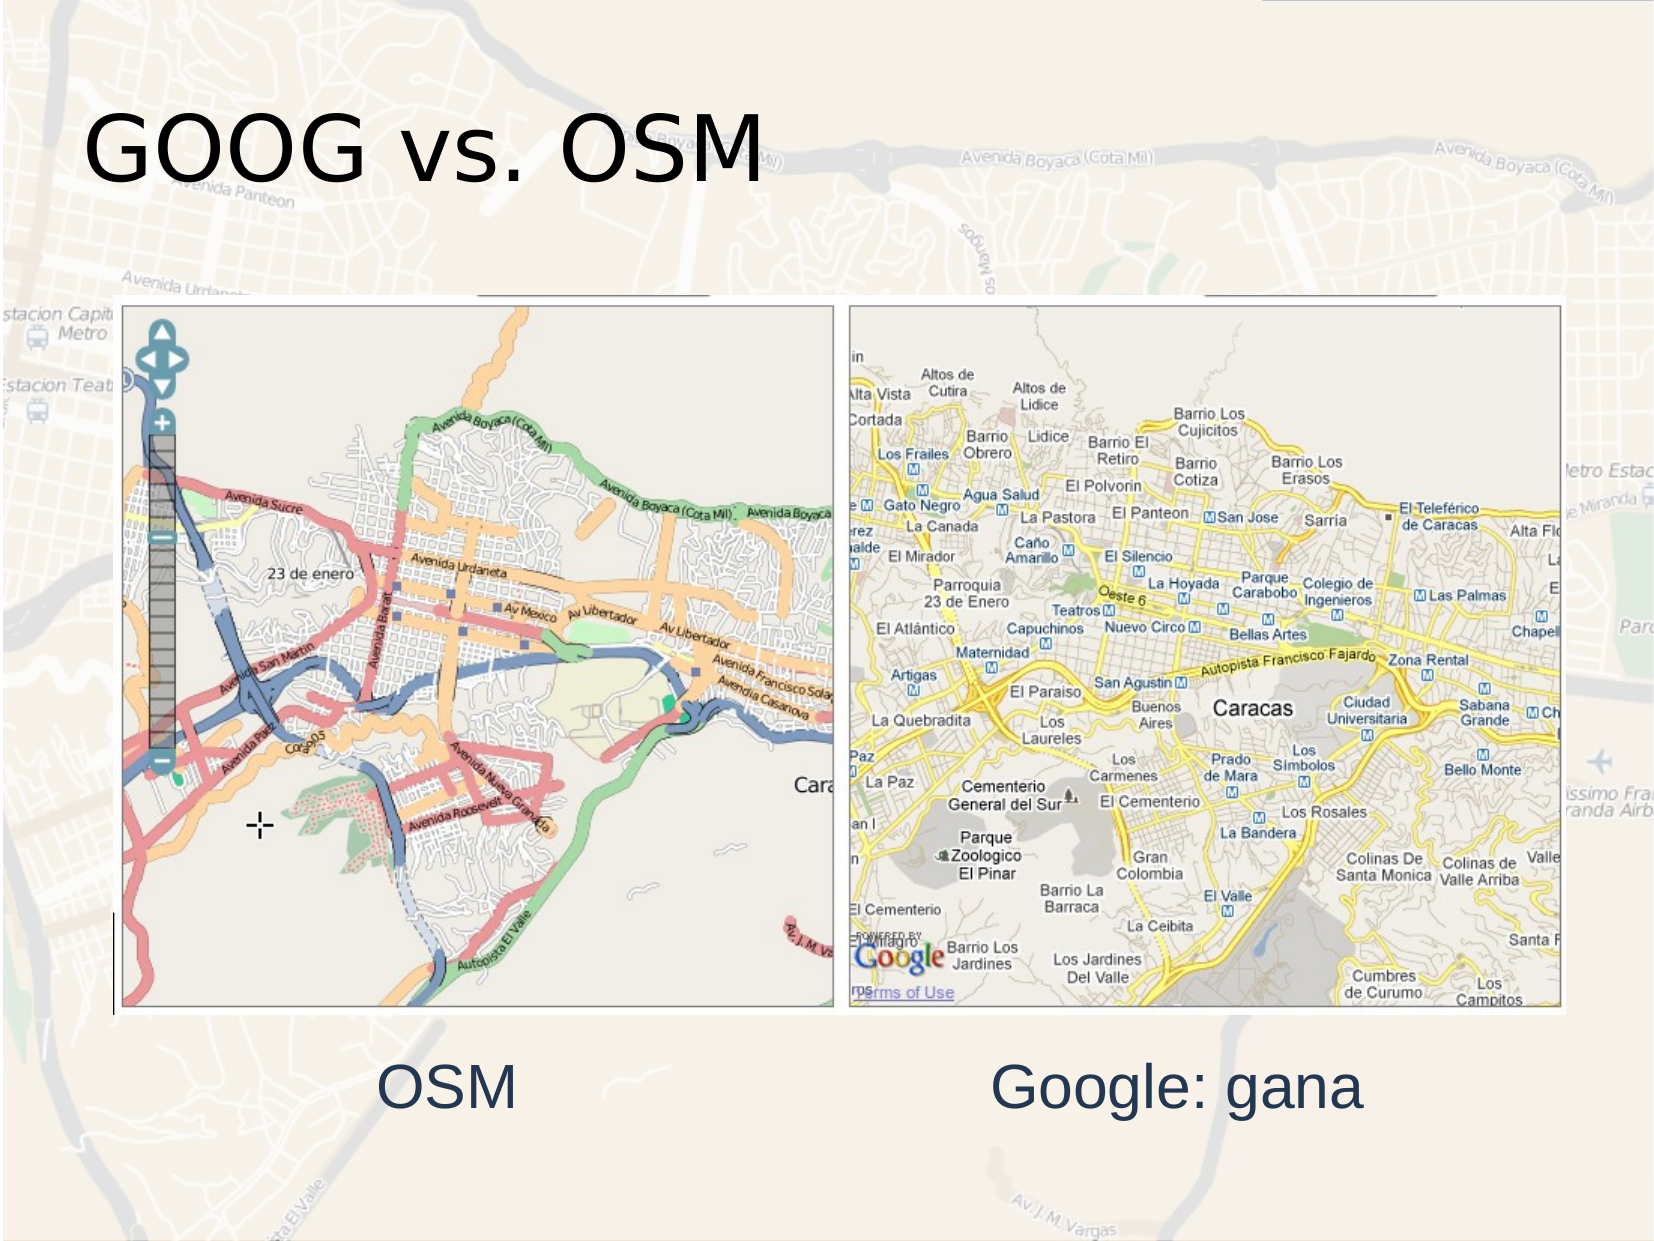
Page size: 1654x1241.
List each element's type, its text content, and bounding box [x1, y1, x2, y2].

text_box OSM [375, 1052, 519, 1123]
picture [113, 295, 1566, 1015]
text_box Google: gana [989, 1052, 1366, 1123]
title GOOG vs. OSM [82, 49, 1571, 257]
